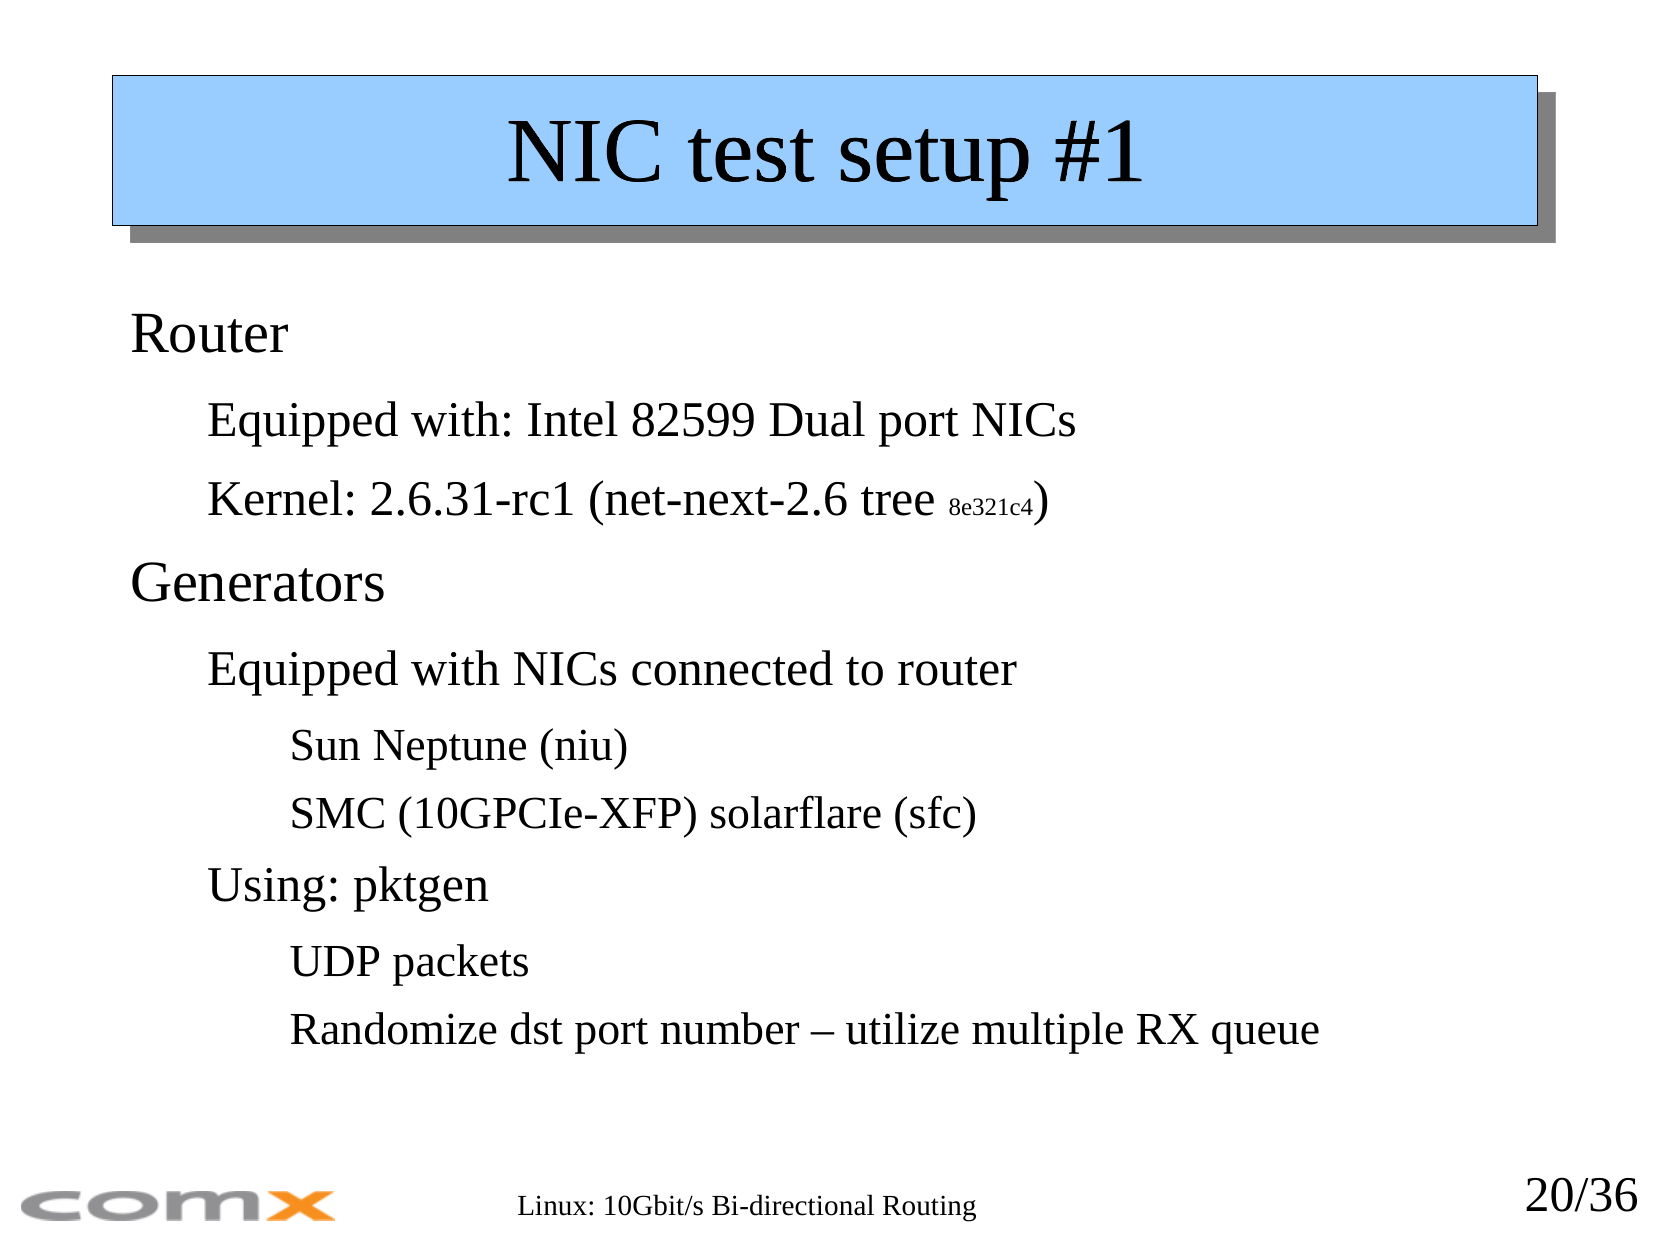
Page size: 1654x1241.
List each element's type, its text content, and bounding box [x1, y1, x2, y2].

picture [21, 1191, 335, 1221]
list Router Equipped with: Intel 82599 Dual port NICs Kernel: 2.6.31-rc1 (net-next-2.6 tree 8e321c4) Generators Equipped with NICs connected to router Sun Neptune (niu) SMC (10GPCIe-XFP) solarflare (sfc) Using: pktgen UDP packets Randomize dst port number – utilize multiple RX queue [112, 300, 1538, 1137]
title NIC test setup #1 [116, 90, 1538, 211]
